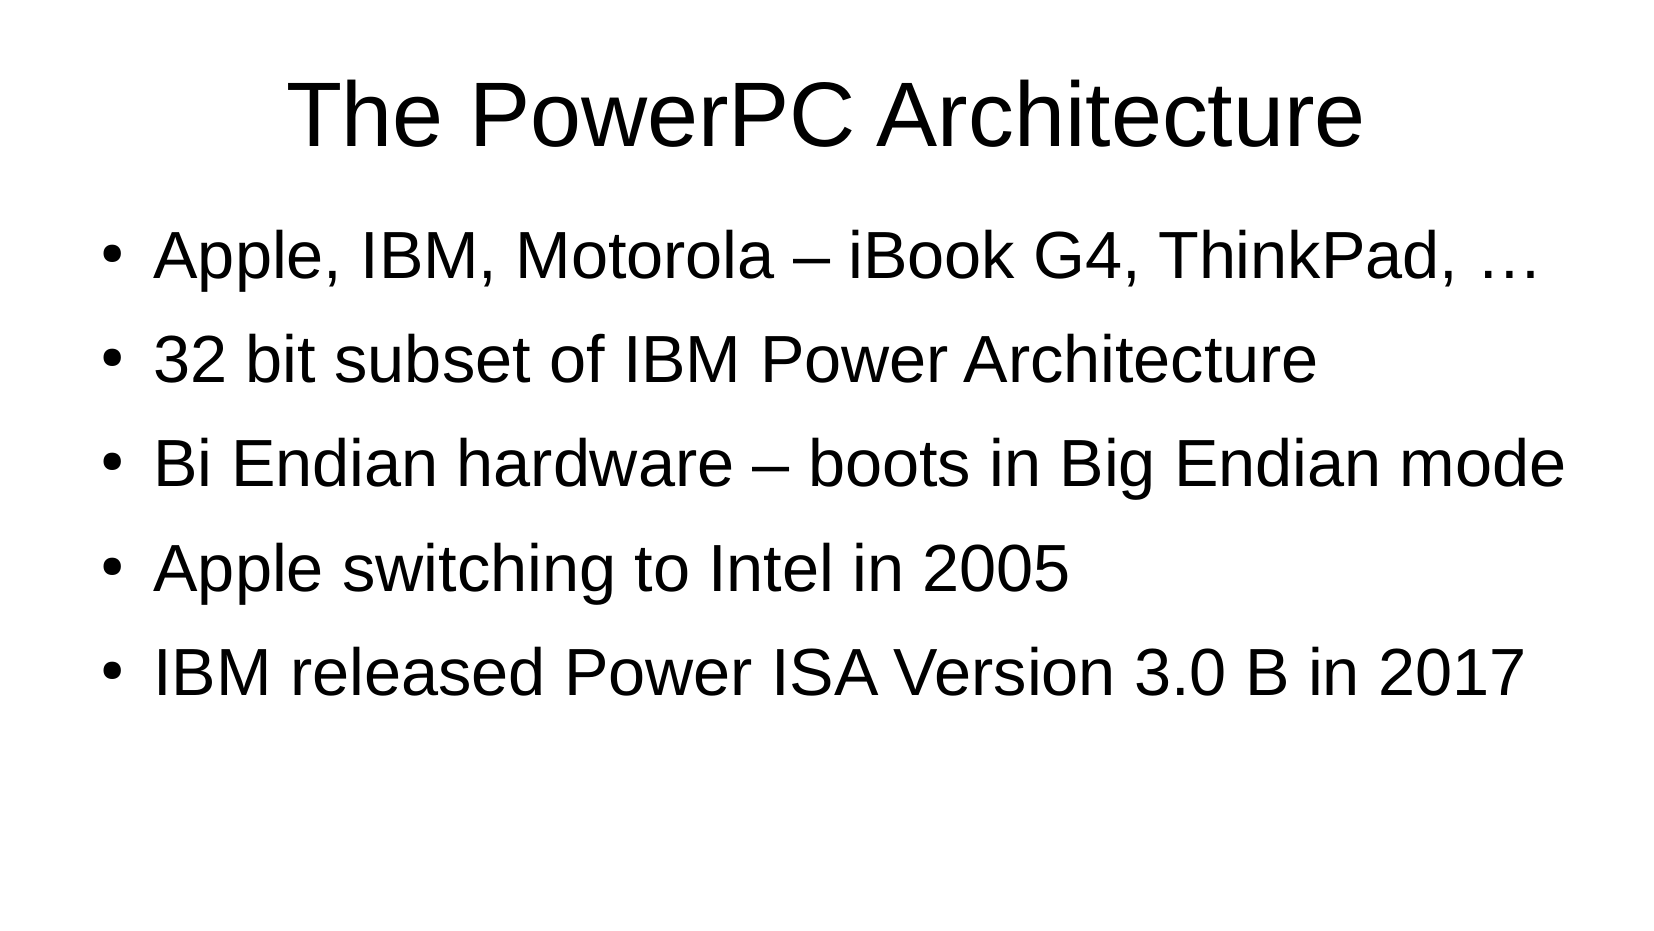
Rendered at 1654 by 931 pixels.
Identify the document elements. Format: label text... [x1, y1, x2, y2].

list Apple, IBM, Motorola – iBook G4, ThinkPad, … 32 bit subset of IBM Power Architecture Bi Endian hardware – boots in Big Endian mode Apple switching to Intel in 2005 IBM released Power ISA Version 3.0 B in 2017 [82, 217, 1571, 758]
title The PowerPC Architecture [82, 37, 1571, 193]
